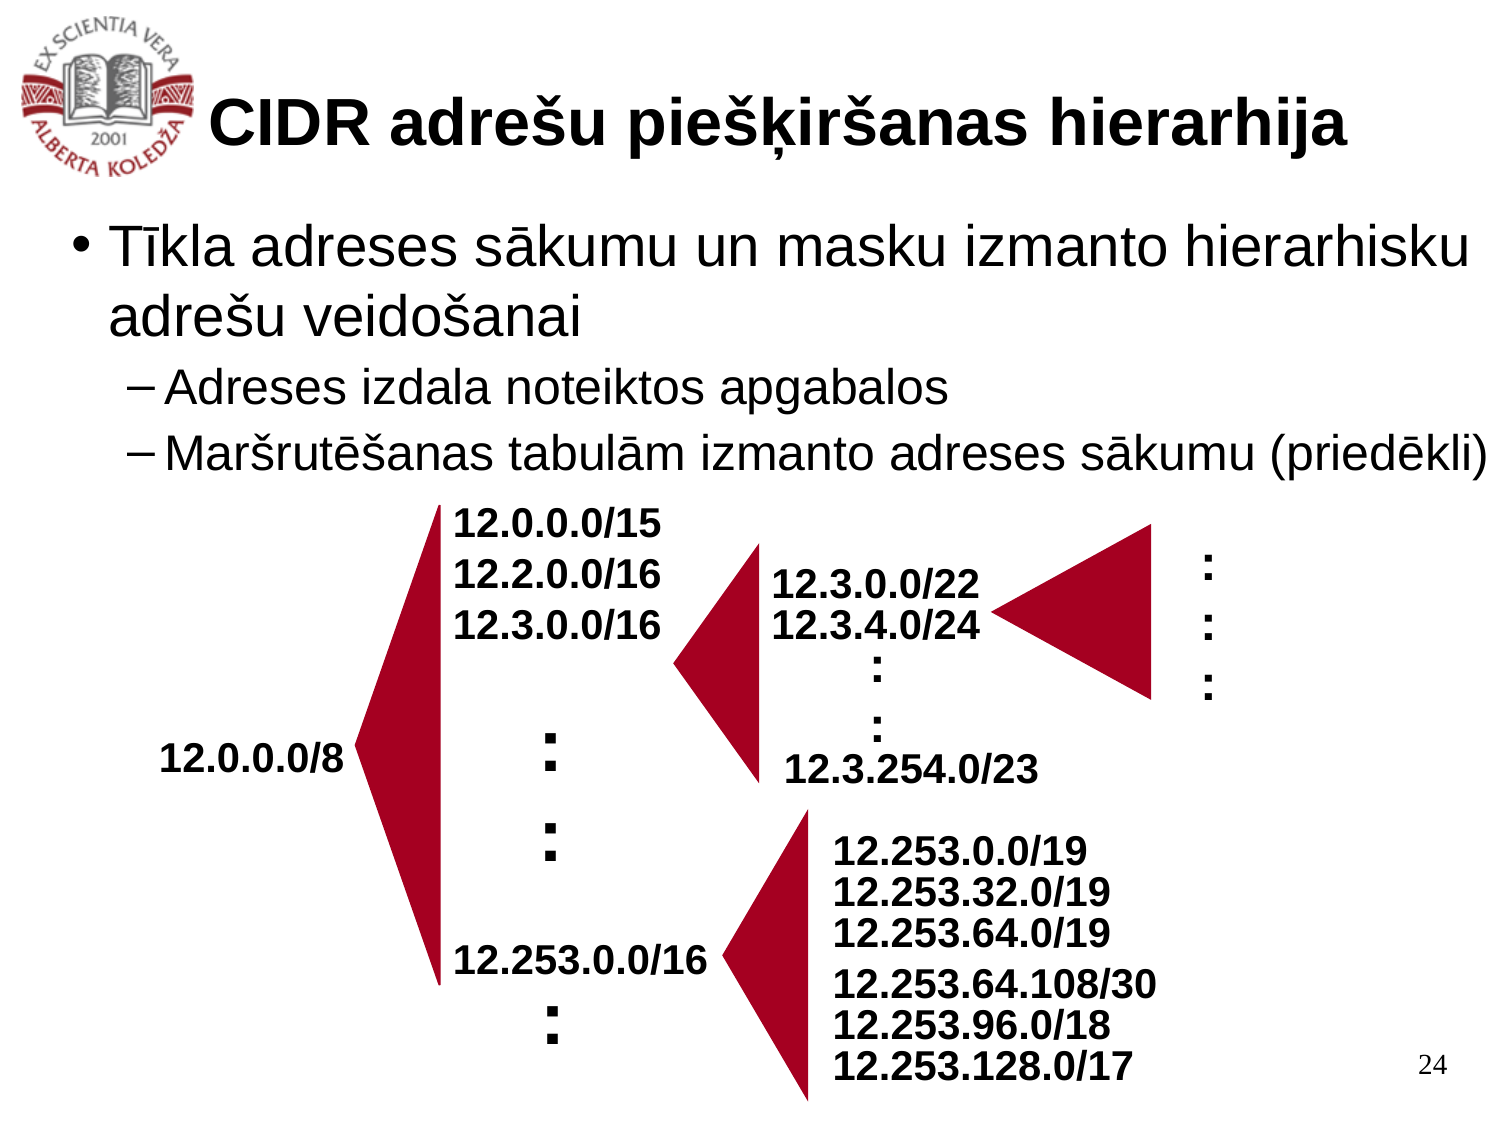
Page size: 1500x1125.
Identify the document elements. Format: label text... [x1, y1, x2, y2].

text_box : [524, 962, 581, 1068]
text_box [723, 821, 808, 1098]
text_box 12.253.32.0/19 [817, 856, 1127, 897]
text_box 12.253.0.0/16 [437, 924, 724, 991]
picture [21, 16, 194, 177]
text_box 12.253.96.0/18 [817, 990, 1127, 1030]
text_box [382, 821, 440, 978]
text_box 12.253.64.0/19 [817, 897, 1127, 949]
text_box <skaitlis> [1312, 1037, 1463, 1101]
text_box 12.253.128.0/17 [817, 1030, 1150, 1097]
text_box 12.253.0.0/19 [817, 821, 1104, 856]
title CIDR adrešu piešķiršanas hierarhija [50, 62, 1447, 175]
text_box 12.253.64.108/30 [817, 949, 1173, 1015]
text_box Tīkla adreses sākumu un masku izmanto hierarhisku adrešu veidošanai Adreses izdala noteiktos apgabalos Maršrutēšanas tabulām izmanto adreses sākumu (priedēkli) [56, 200, 1500, 821]
text_box : : [523, 821, 579, 884]
